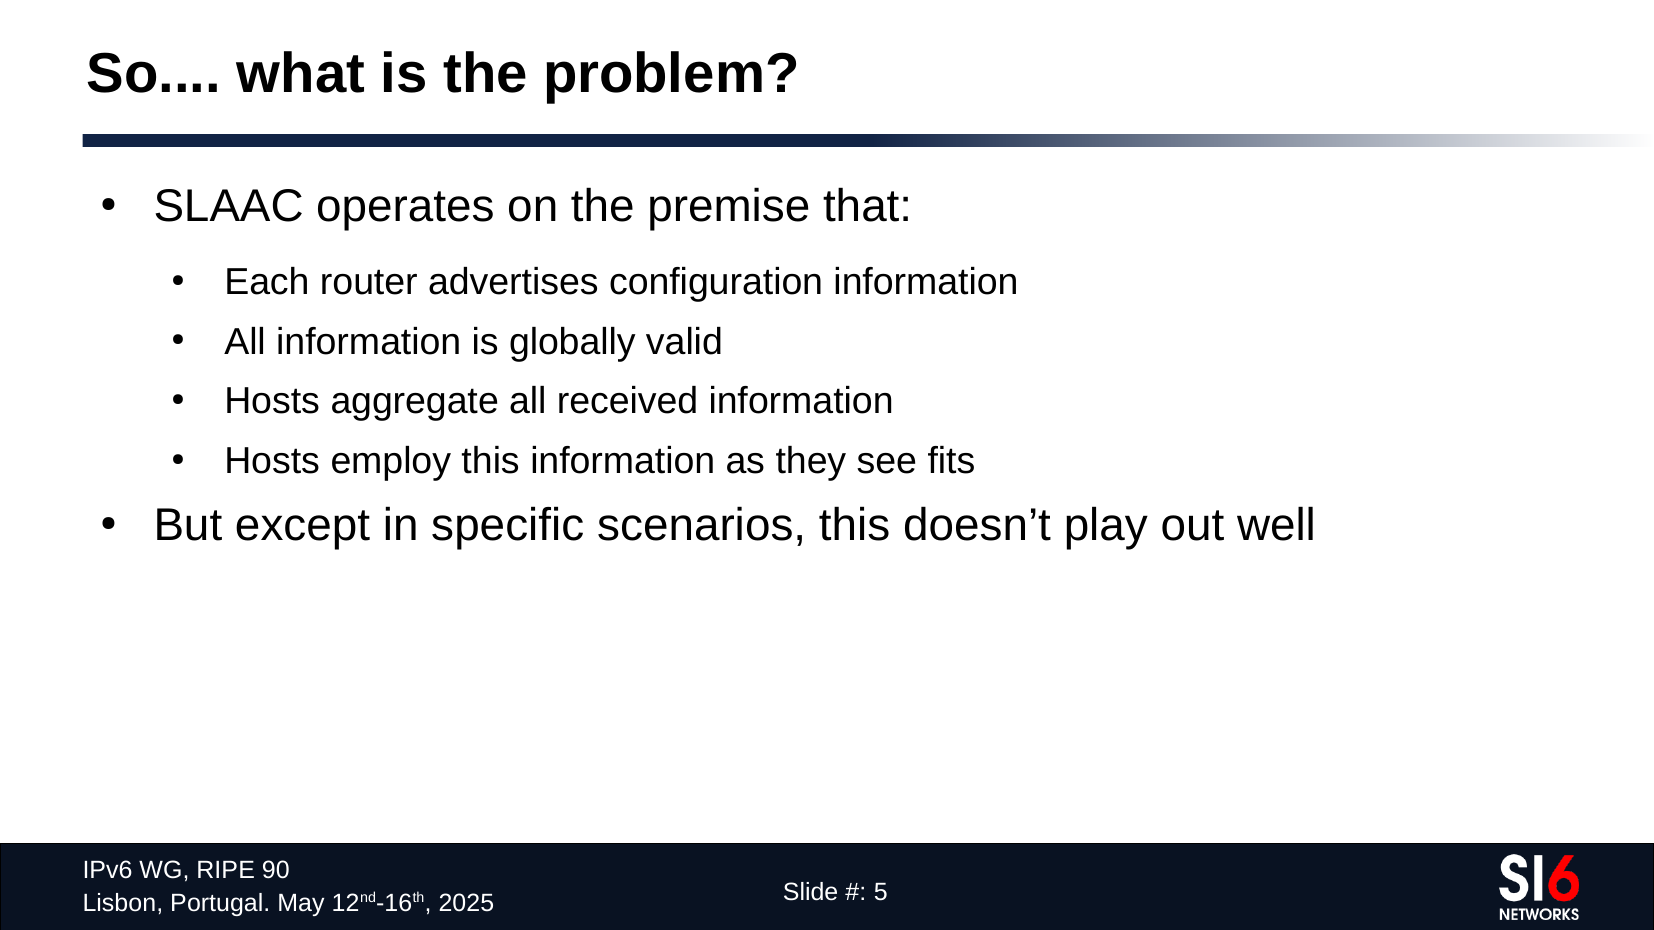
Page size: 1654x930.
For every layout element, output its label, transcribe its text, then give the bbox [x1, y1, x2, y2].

list SLAAC operates on the premise that: Each router advertises configuration information All information is globally valid Hosts aggregate all received information Hosts employ this information as they see fits But except in specific scenarios, this doesn’t play out well [82, 179, 1571, 794]
title So.... what is the problem? [86, 22, 1575, 124]
picture [1499, 854, 1579, 920]
